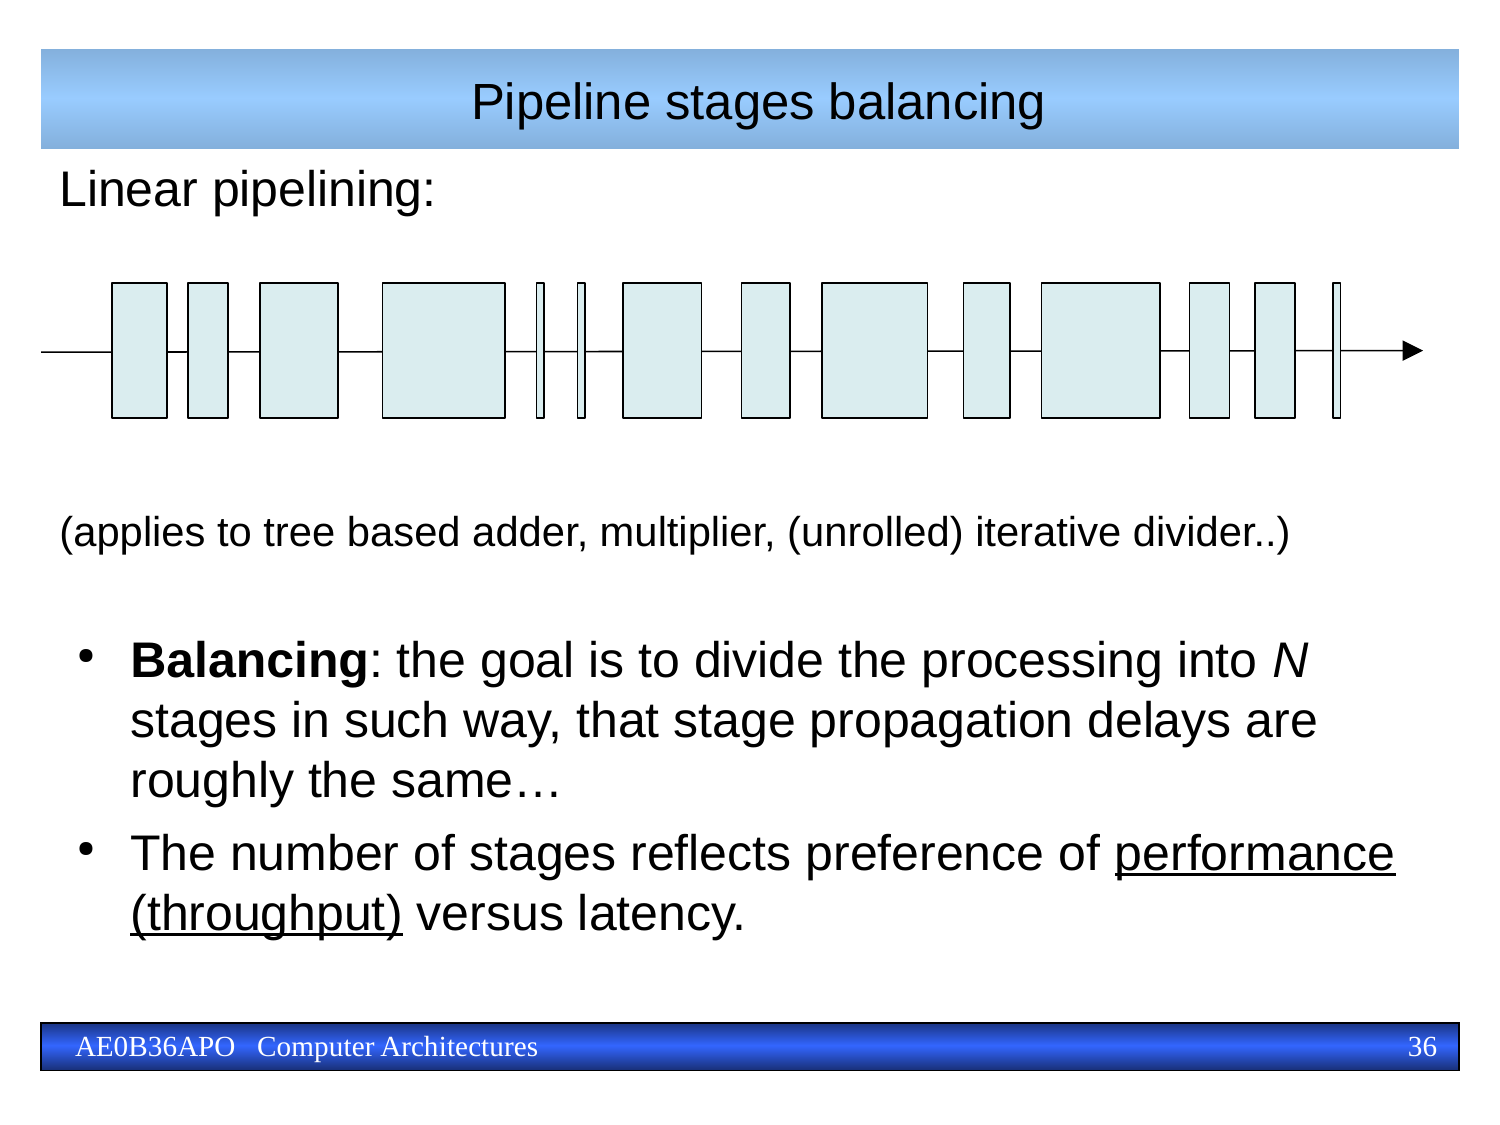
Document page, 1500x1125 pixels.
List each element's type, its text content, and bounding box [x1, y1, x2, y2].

text_box [1041, 282, 1160, 419]
text_box [623, 282, 702, 419]
text_box [536, 282, 545, 419]
text_box [1333, 282, 1341, 419]
list Linear pipelining: (applies to tree based adder, multiplier, (unrolled) iterative divider..) Balancing: the goal is to divide the processing into N stages in such way, that stage propagation delays are roughly the same… The number of stages reflects preference of performance (throughput) versus latency. [44, 148, 1439, 1024]
text_box [821, 282, 928, 419]
text_box [111, 282, 167, 419]
text_box [741, 282, 791, 419]
text_box [577, 282, 586, 419]
text_box [1189, 282, 1230, 419]
text_box [259, 282, 338, 419]
text_box [187, 282, 229, 419]
title Pipeline stages balancing [41, 49, 1459, 149]
text_box [382, 282, 505, 419]
text_box [963, 282, 1010, 419]
text_box [1254, 282, 1295, 419]
